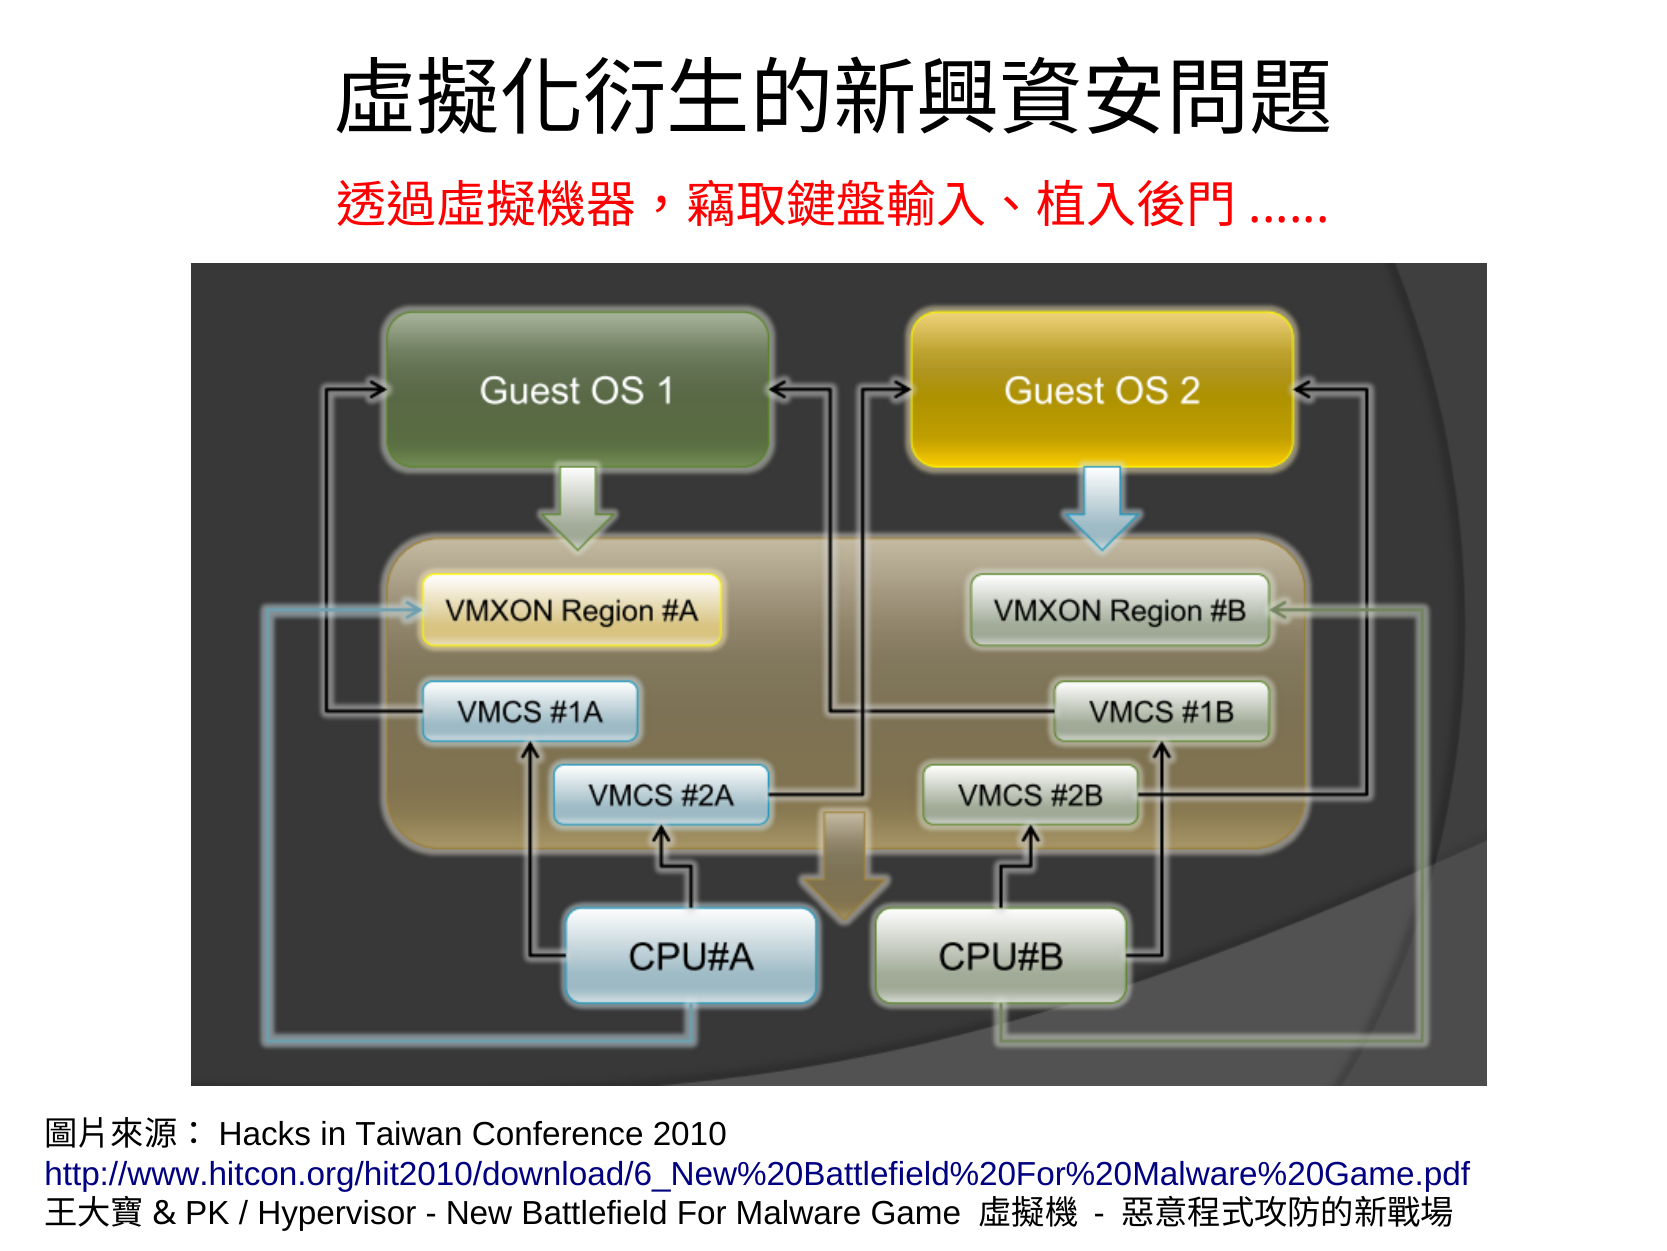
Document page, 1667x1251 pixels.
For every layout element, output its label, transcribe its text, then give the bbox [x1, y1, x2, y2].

picture [191, 263, 1487, 1087]
title 虛擬化衍生的新興資安問題 [0, 0, 1667, 147]
text_box 圖片來源：Hacks in Taiwan Conference 2010 http://www.hitcon.org/hit2010/download/6_New%20Battlefield%20For%20Malware%20Game.pdf 王大寶& PK / Hypervisor - New Battlefield For Malware Game 虛擬機 - 惡意程式攻防的新戰場 [29, 1104, 1631, 1203]
text_box 透過虛擬機器，竊取鍵盤輸入、植入後門...... [0, 147, 1667, 258]
